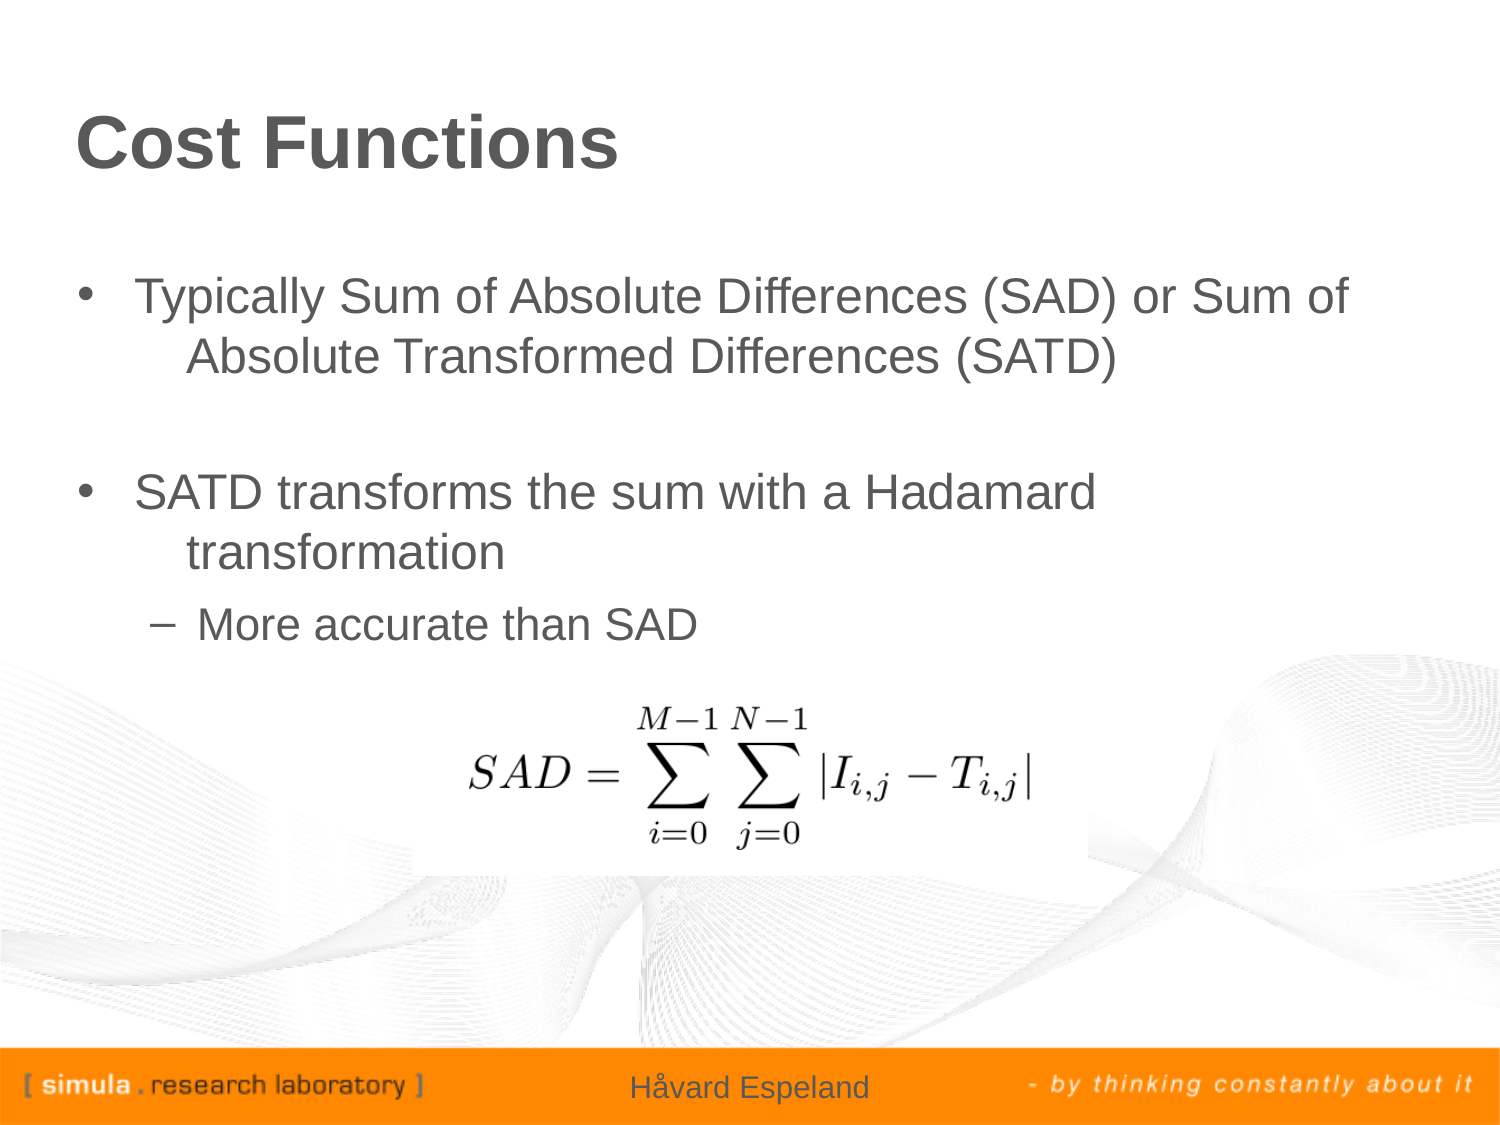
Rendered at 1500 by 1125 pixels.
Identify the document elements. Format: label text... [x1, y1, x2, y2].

list Typically Sum of Absolute Differences (SAD) or Sum of Absolute Transformed Differences (SATD) SATD transforms the sum with a Hadamard transformation More accurate than SAD [75, 263, 1425, 676]
picture [0, 654, 1500, 1125]
title Cost Functions [75, 44, 1425, 233]
